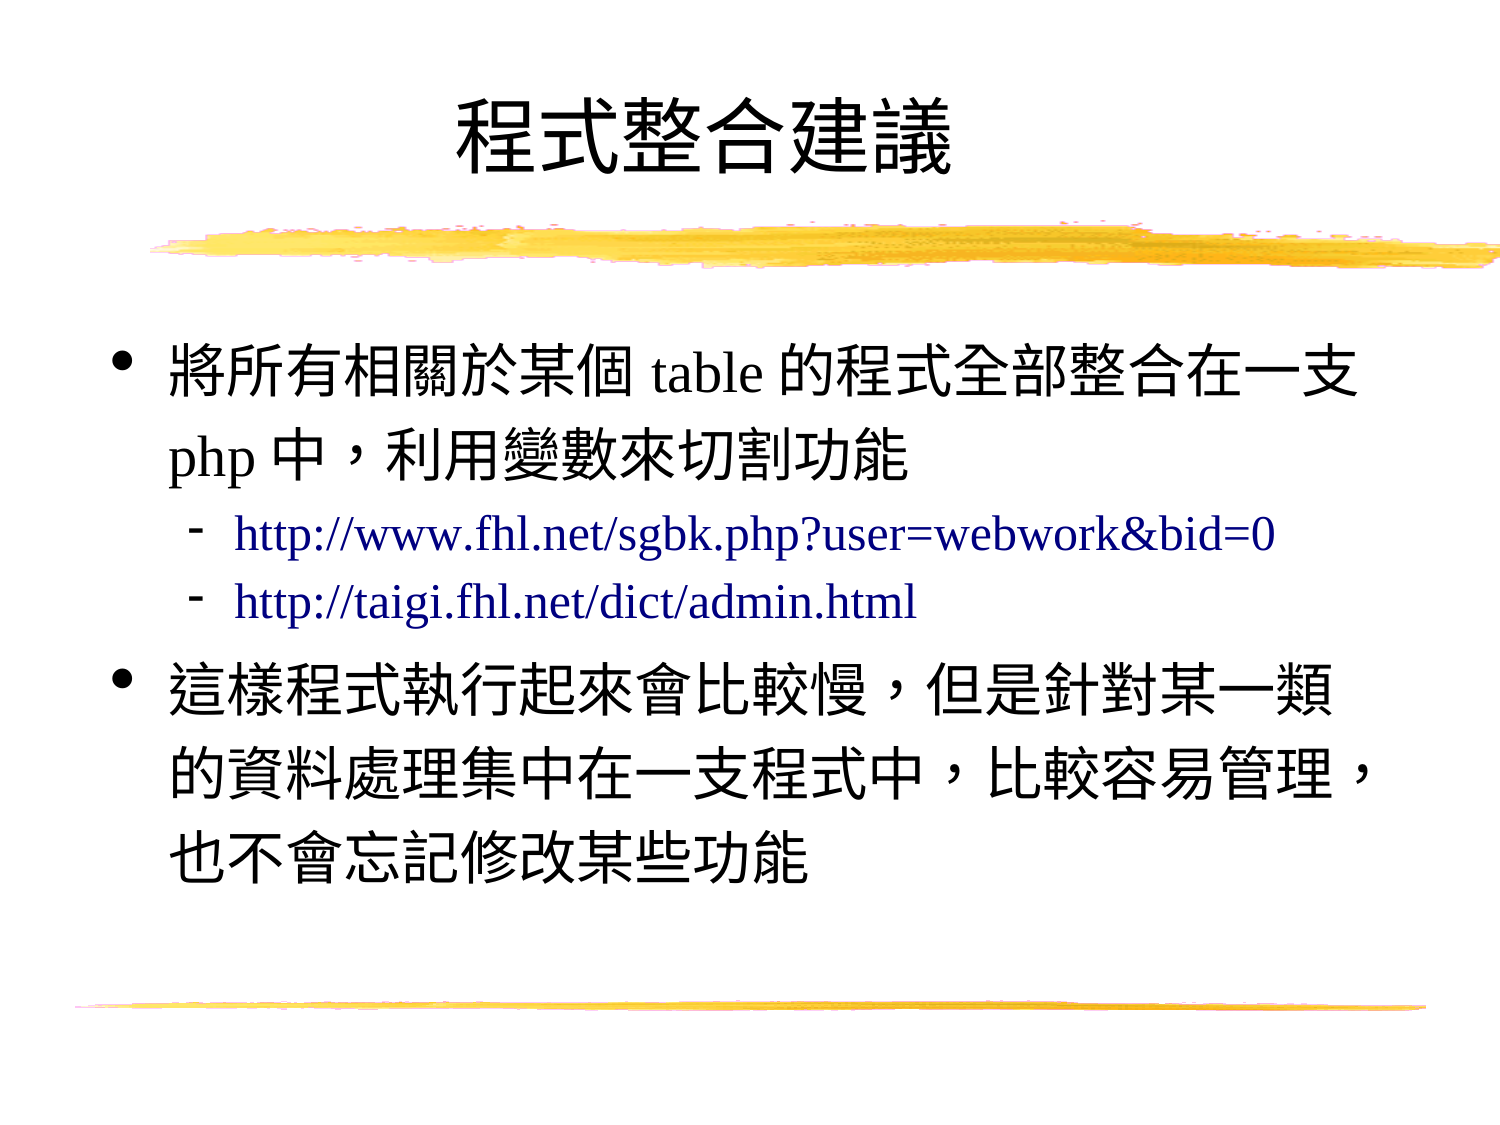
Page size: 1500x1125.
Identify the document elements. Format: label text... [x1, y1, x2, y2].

picture [150, 215, 1500, 279]
picture [1388, 999, 1426, 1013]
picture [75, 999, 112, 1013]
list 將所有相關於某個table的程式全部整合在一支php中，利用變數來切割功能 http://www.fhl.net/sgbk.php?user=webwork&bid=0 http://taigi.fhl.net/dict/admin.html 這樣程式執行起來會比較慢，但是針對某一類的資料處理集中在一支程式中，比較容易管理，也不會忘記修改某些功能 [112, 324, 1388, 1068]
title 程式整合建議 [66, 37, 1342, 225]
